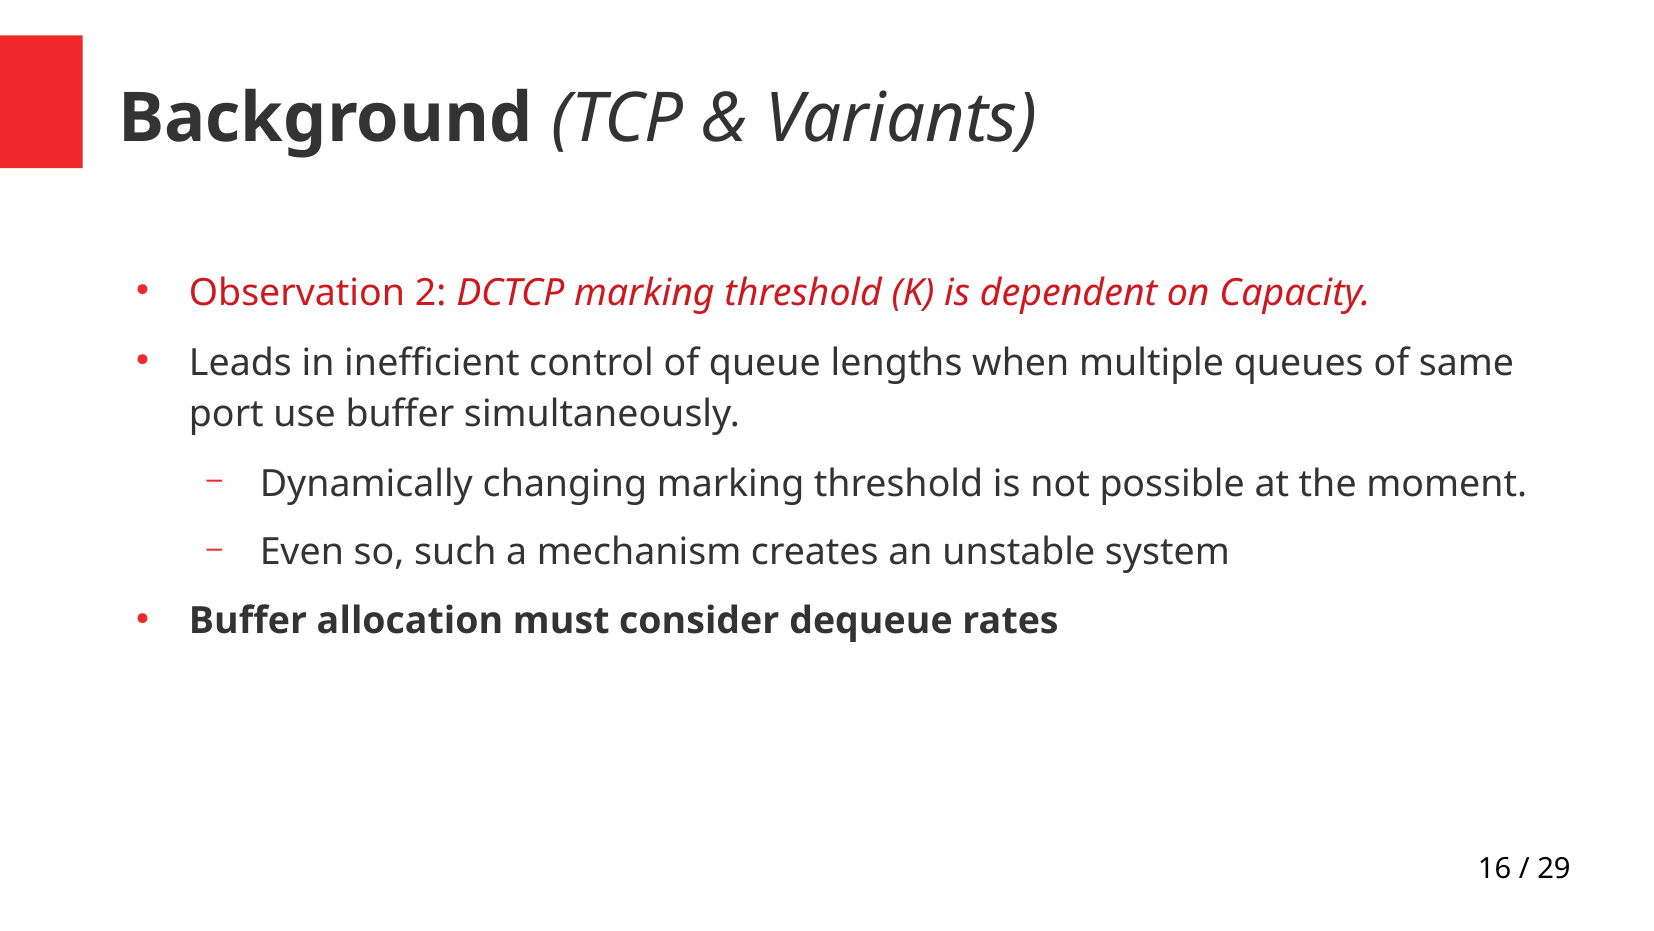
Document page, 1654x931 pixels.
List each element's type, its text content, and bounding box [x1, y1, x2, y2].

list Observation 2: DCTCP marking threshold (K) is dependent on Capacity. Leads in inefficient control of queue lengths when multiple queues of same port use buffer simultaneously. Dynamically changing marking threshold is not possible at the moment. Even so, such a mechanism creates an unstable system Buffer allocation must consider dequeue rates [118, 265, 1536, 806]
title Background (TCP & Variants) [118, 36, 1571, 193]
